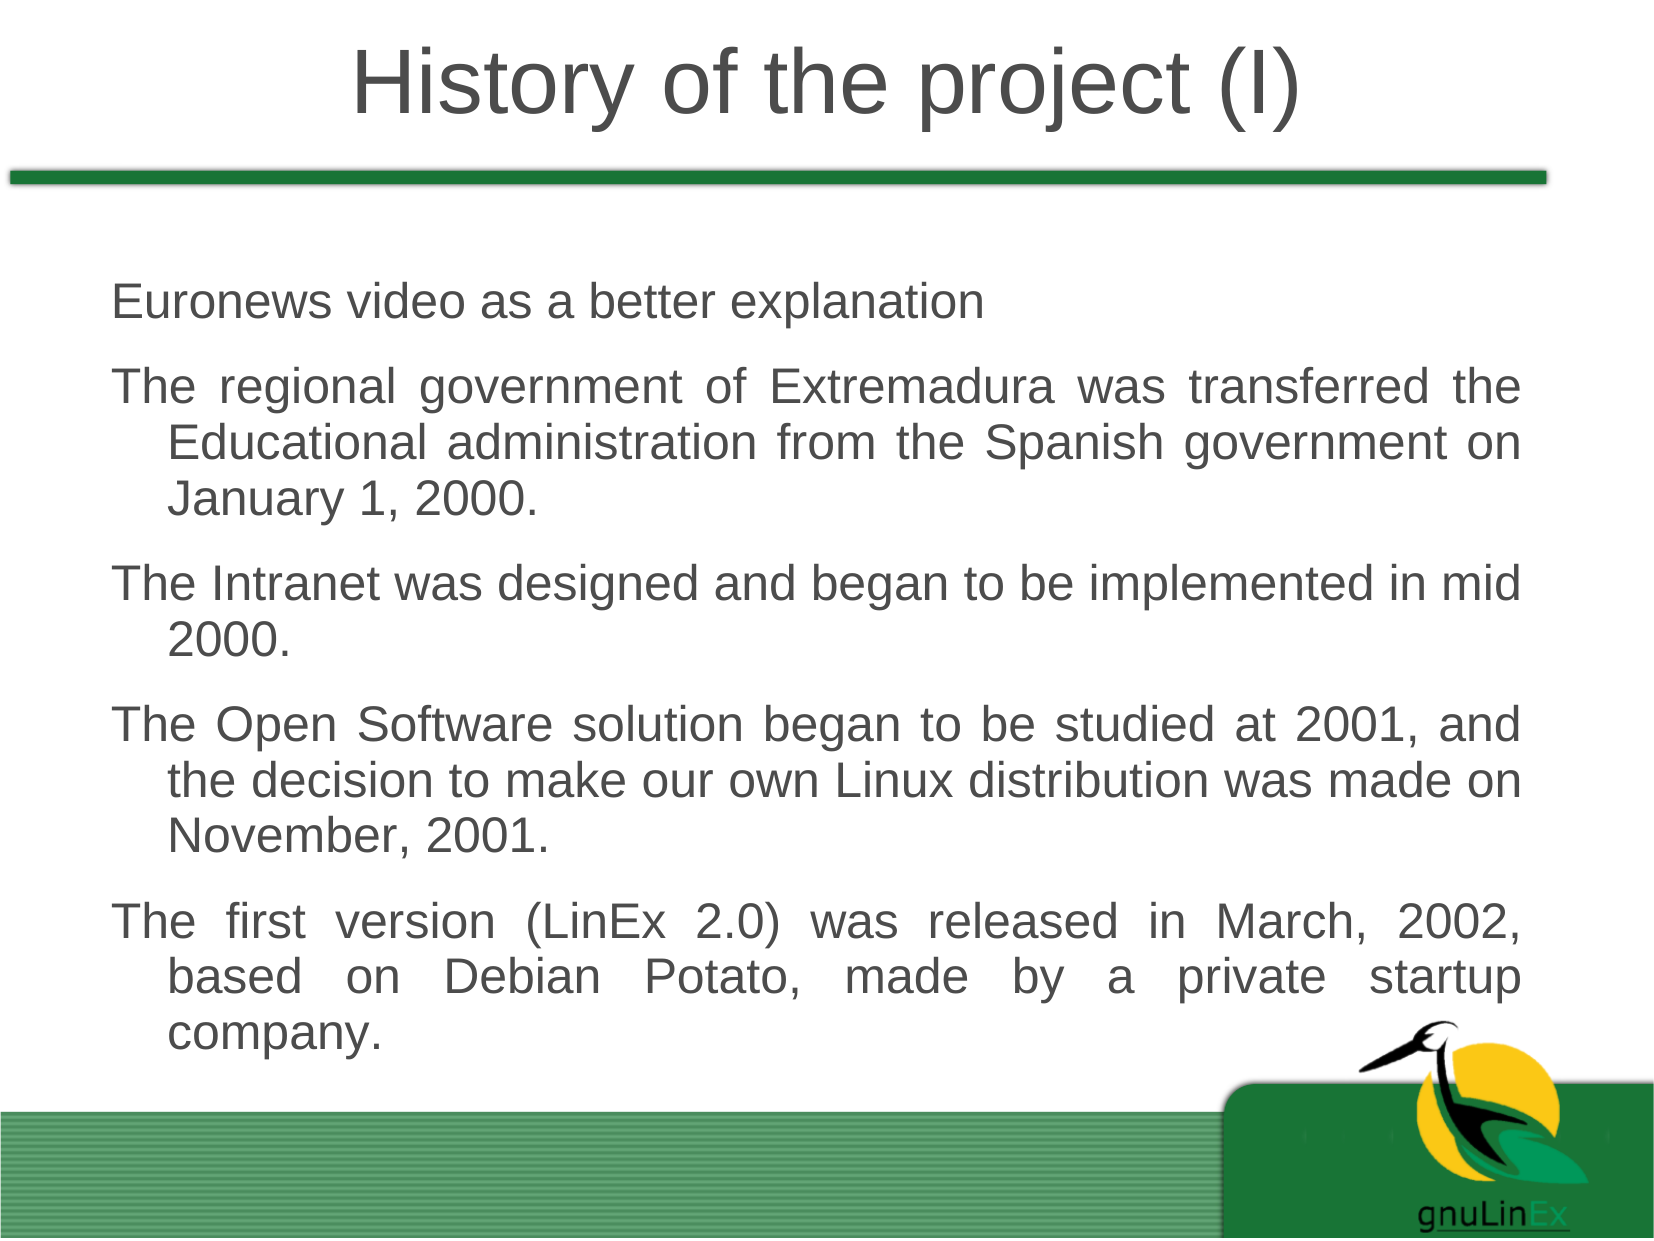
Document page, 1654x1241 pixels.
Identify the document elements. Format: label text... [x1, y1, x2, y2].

picture [0, 0, 1654, 1238]
list Euronews video as a better explanation The regional government of Extremadura was transferred the Educational administration from the Spanish government on January 1, 2000. The Intranet was designed and began to be implemented in mid 2000. The Open Software solution began to be studied at 2001, and the decision to make our own Linux distribution was made on November, 2001. The first version (LinEx 2.0) was released in March, 2002, based on Debian Potato, made by a private startup company. [110, 273, 1523, 977]
title History of the project (I) [121, 0, 1534, 164]
